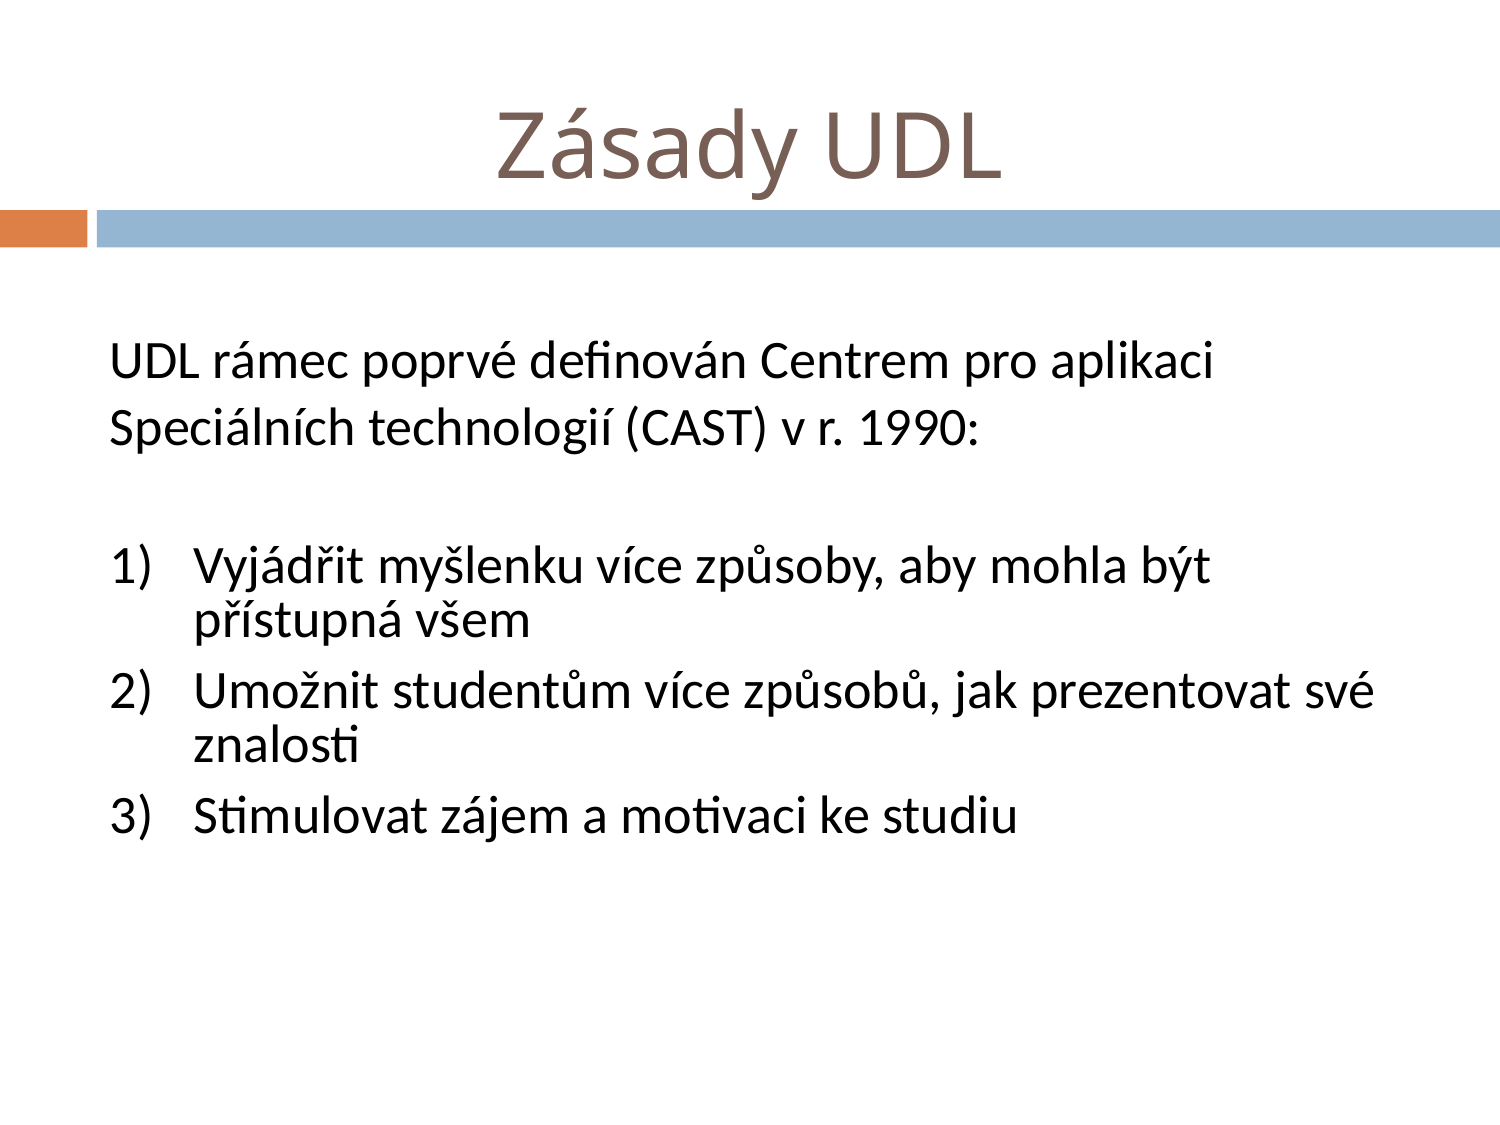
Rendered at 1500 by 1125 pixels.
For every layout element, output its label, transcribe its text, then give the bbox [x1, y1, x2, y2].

title Zásady UDL [0, 0, 1500, 213]
list UDL rámec poprvé definován Centrem pro aplikaci Speciálních technologií (CAST) v r. 1990: Vyjádřit myšlenku více způsoby, aby mohla být přístupná všem Umožnit studentům více způsobů, jak prezentovat své znalosti Stimulovat zájem a motivaci ke studiu [94, 330, 1445, 1074]
